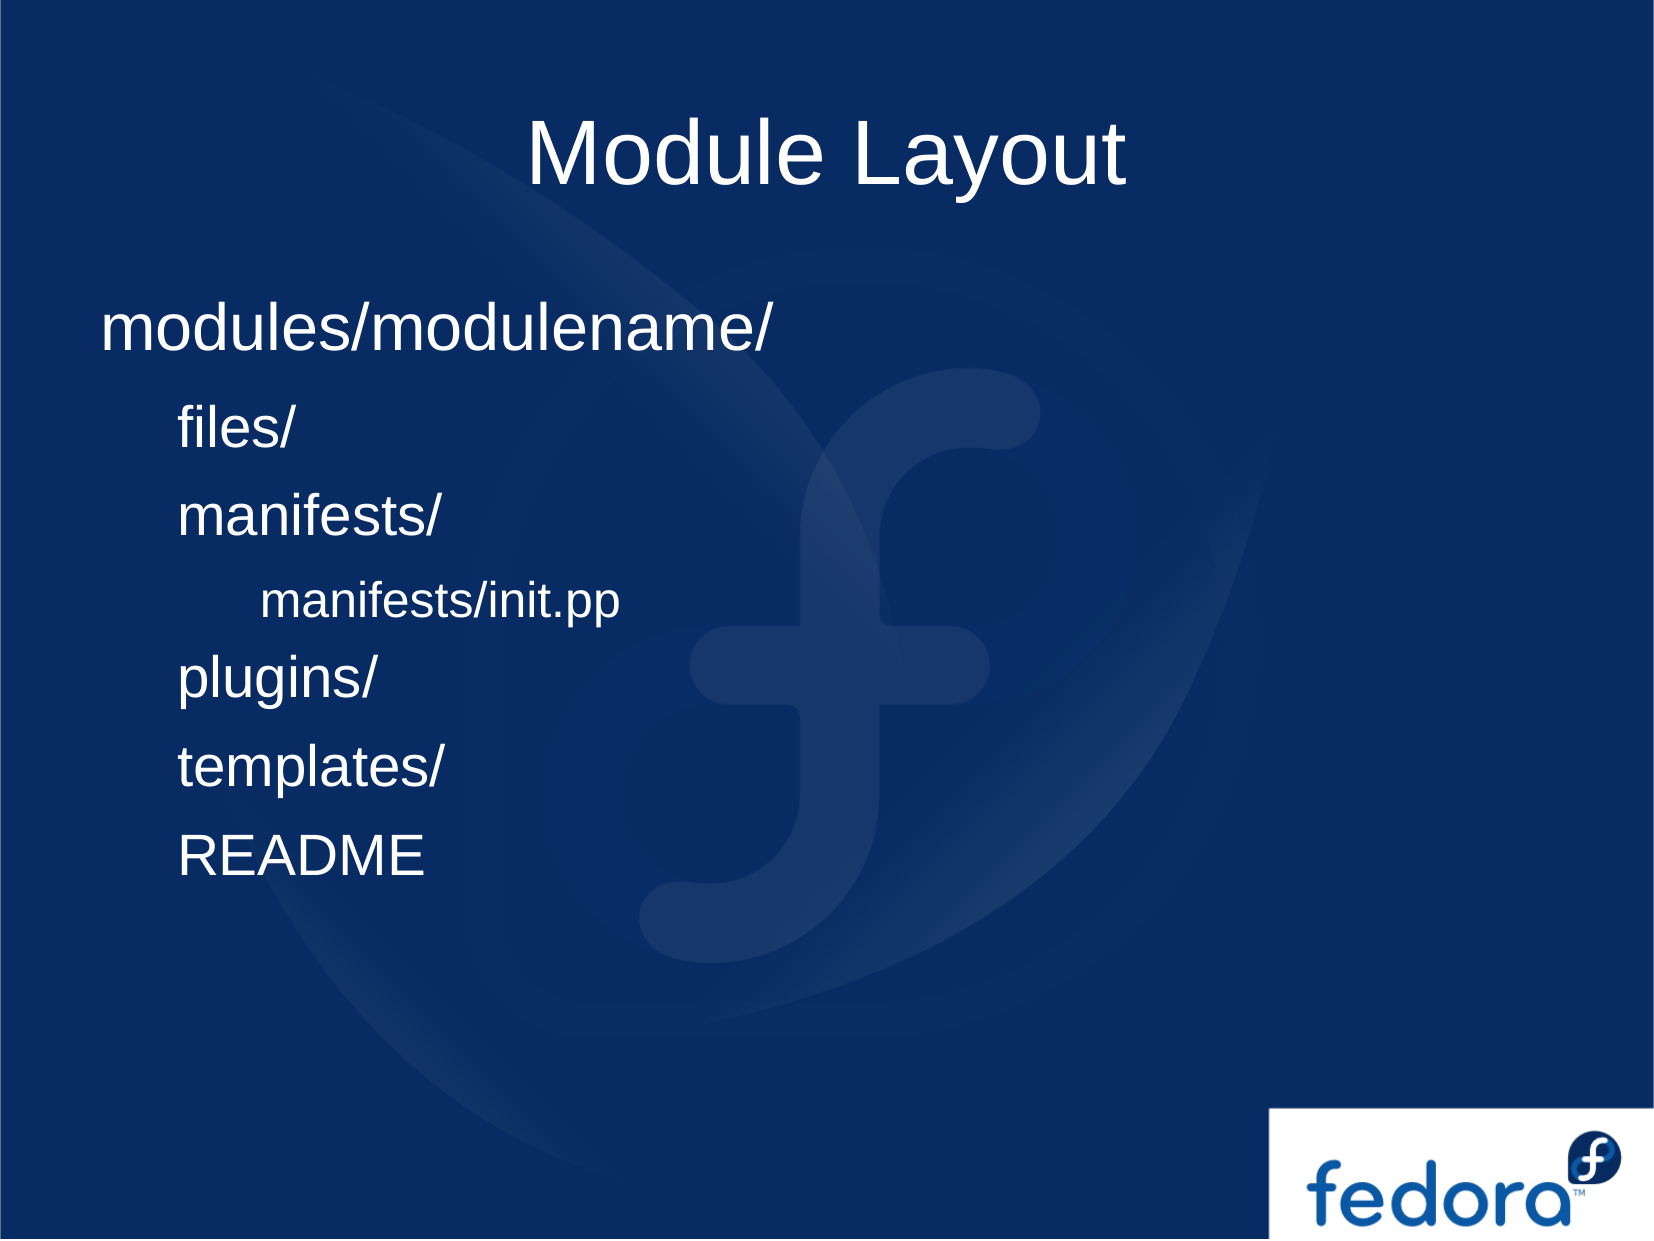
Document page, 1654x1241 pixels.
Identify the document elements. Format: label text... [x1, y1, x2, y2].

title Module Layout [82, 56, 1571, 250]
picture [0, 0, 1654, 1239]
list modules/modulename/ files/ manifests/ manifests/init.pp plugins/ templates/ README [82, 290, 1571, 1094]
